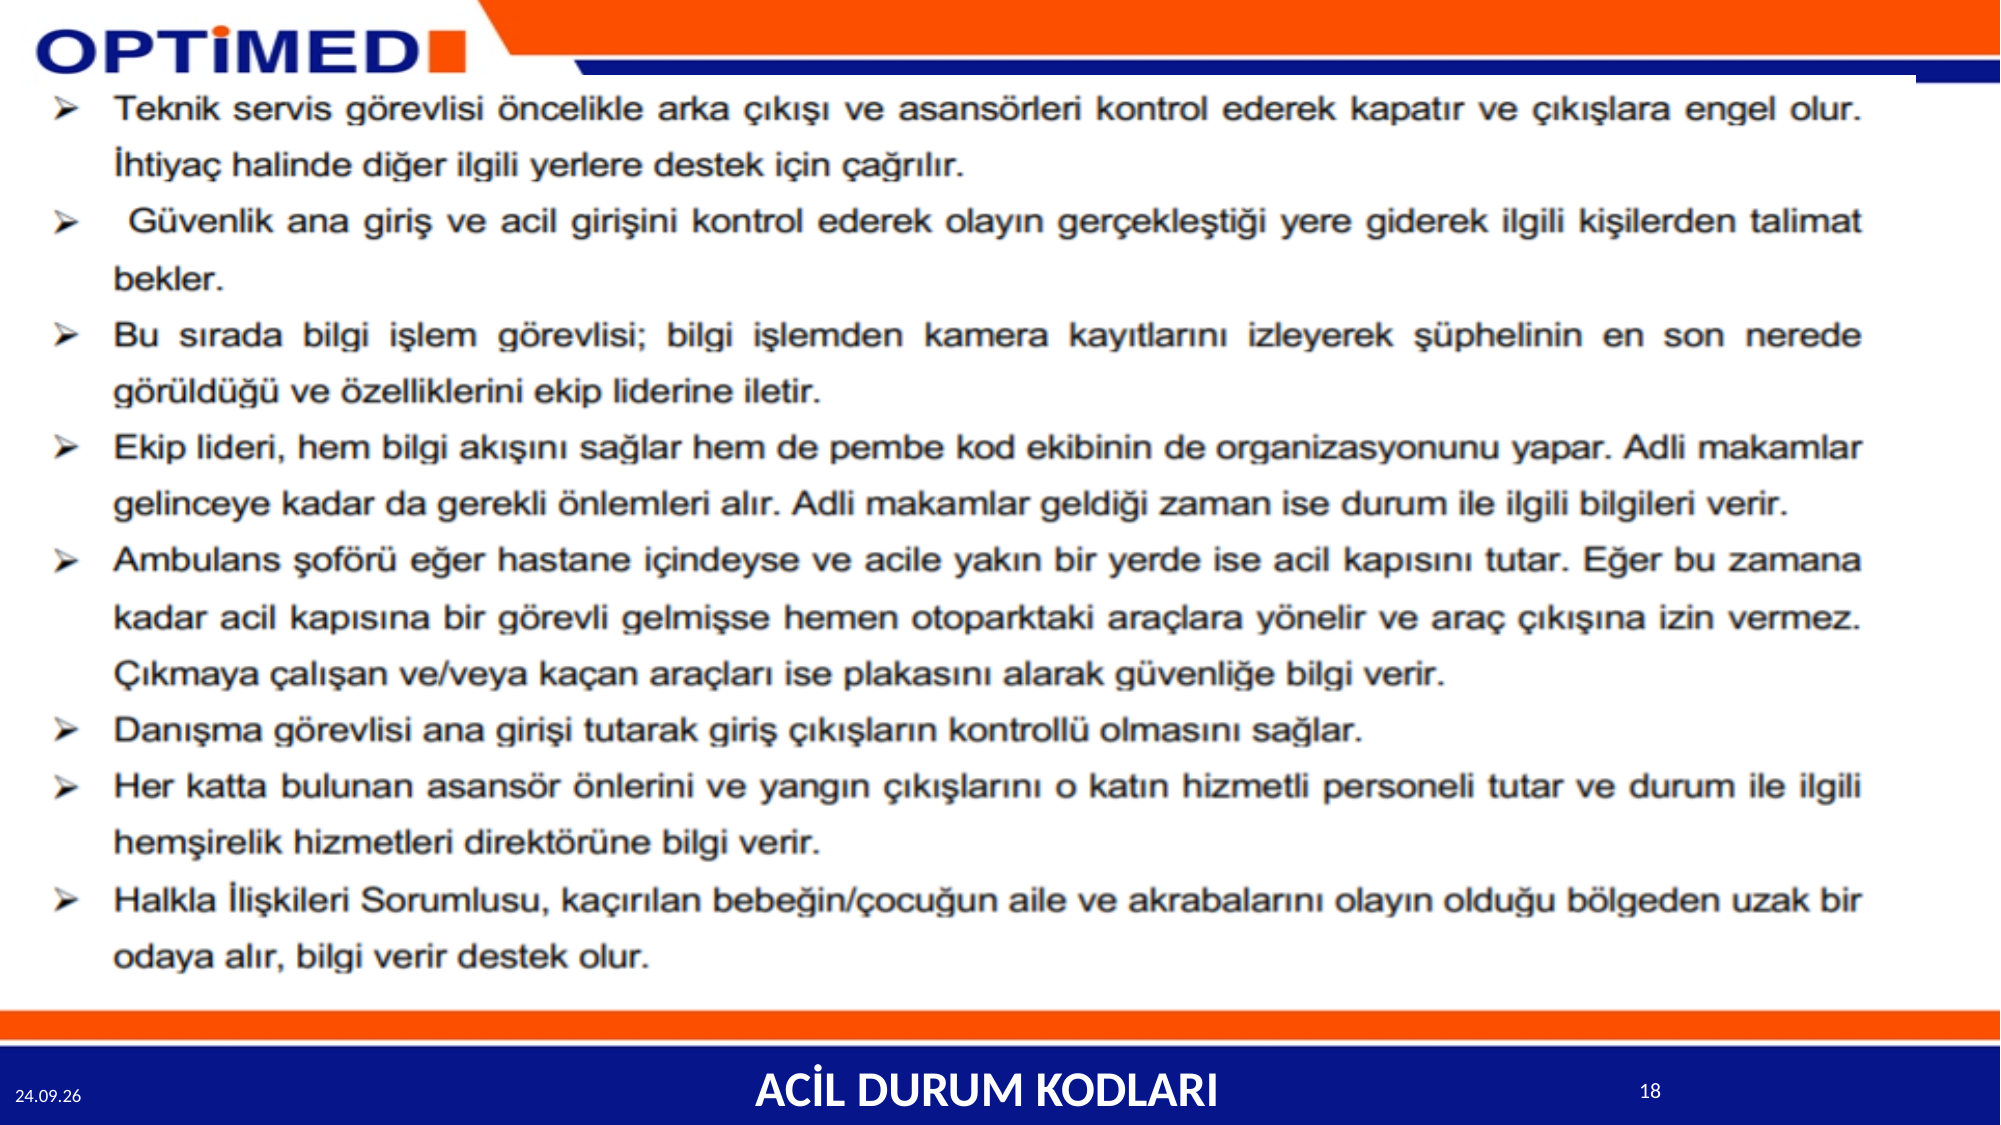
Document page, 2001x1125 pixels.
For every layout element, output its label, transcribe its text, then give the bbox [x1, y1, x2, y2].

text_box [0, 196, 1977, 1120]
text_box ACİL DURUM KODLARI [350, 1049, 1625, 1125]
text_box 12.10.2021 [0, 1065, 350, 1125]
title PEMBE KOD [515, 7, 1961, 62]
picture [0, 0, 2000, 1125]
